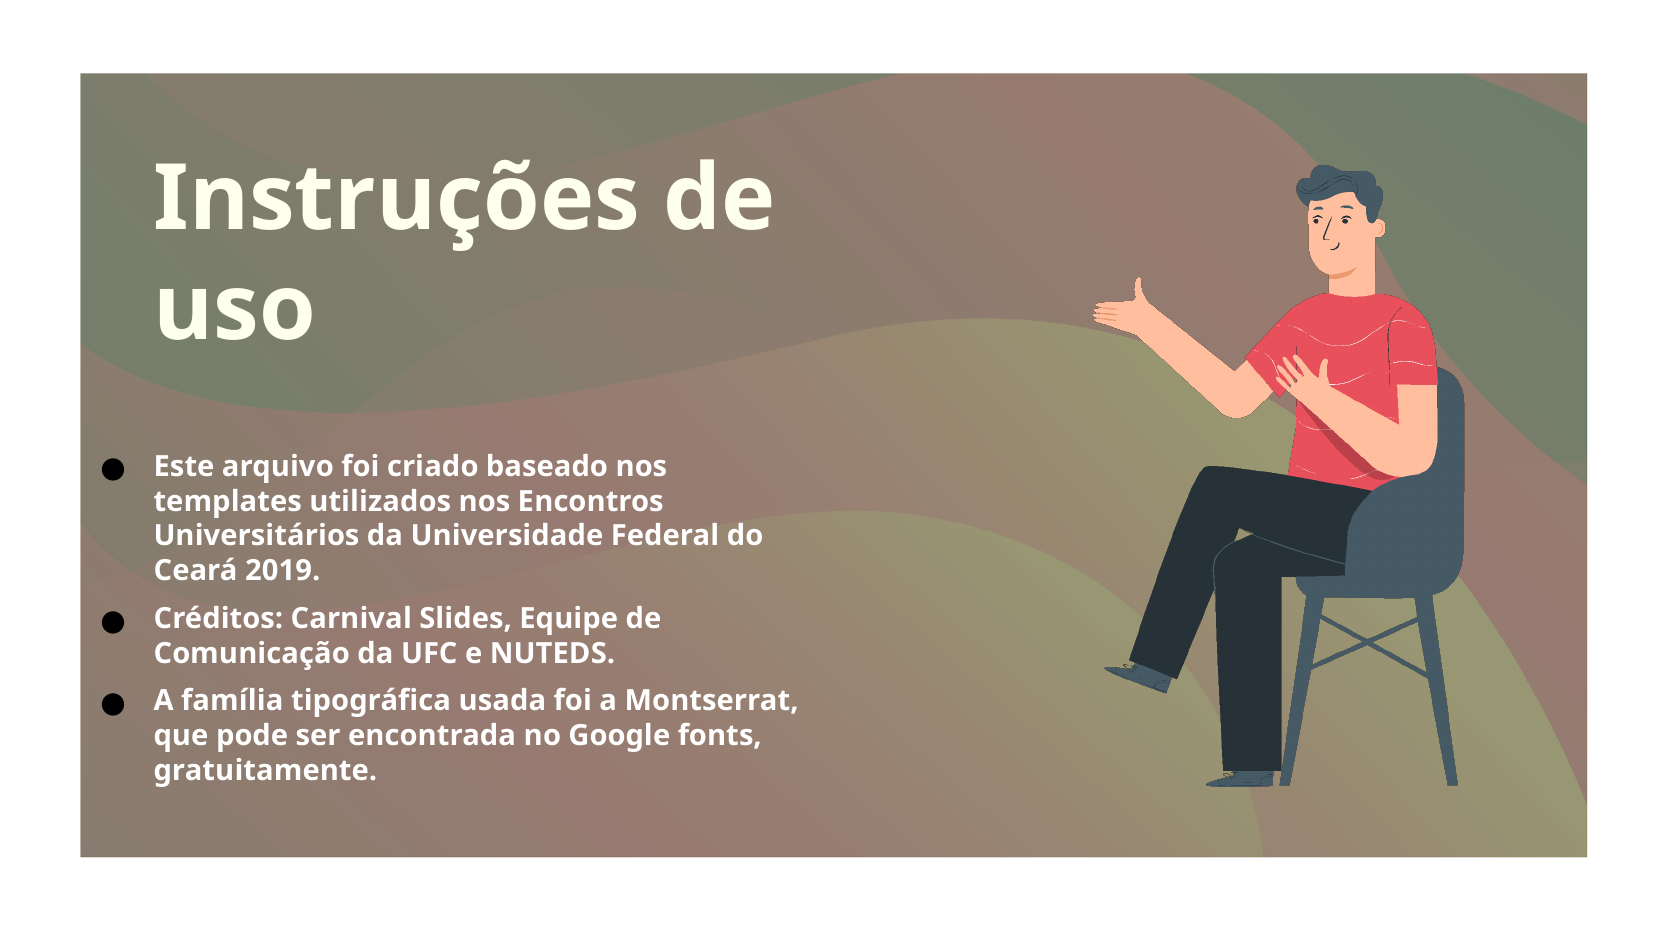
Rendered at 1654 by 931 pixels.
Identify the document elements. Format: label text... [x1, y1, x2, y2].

picture [0, 0, 1654, 931]
text_box Instruções de uso [153, 136, 792, 354]
text_box Este arquivo foi criado baseado nos templates utilizados nos Encontros Universitários da Universidade Federal do Ceará 2019. Créditos: Carnival Slides, Equipe de Comunicação da UFC e NUTEDS. A família tipográfica usada foi a Montserrat, que pode ser encontrada no Google fonts, gratuitamente. [82, 354, 809, 757]
